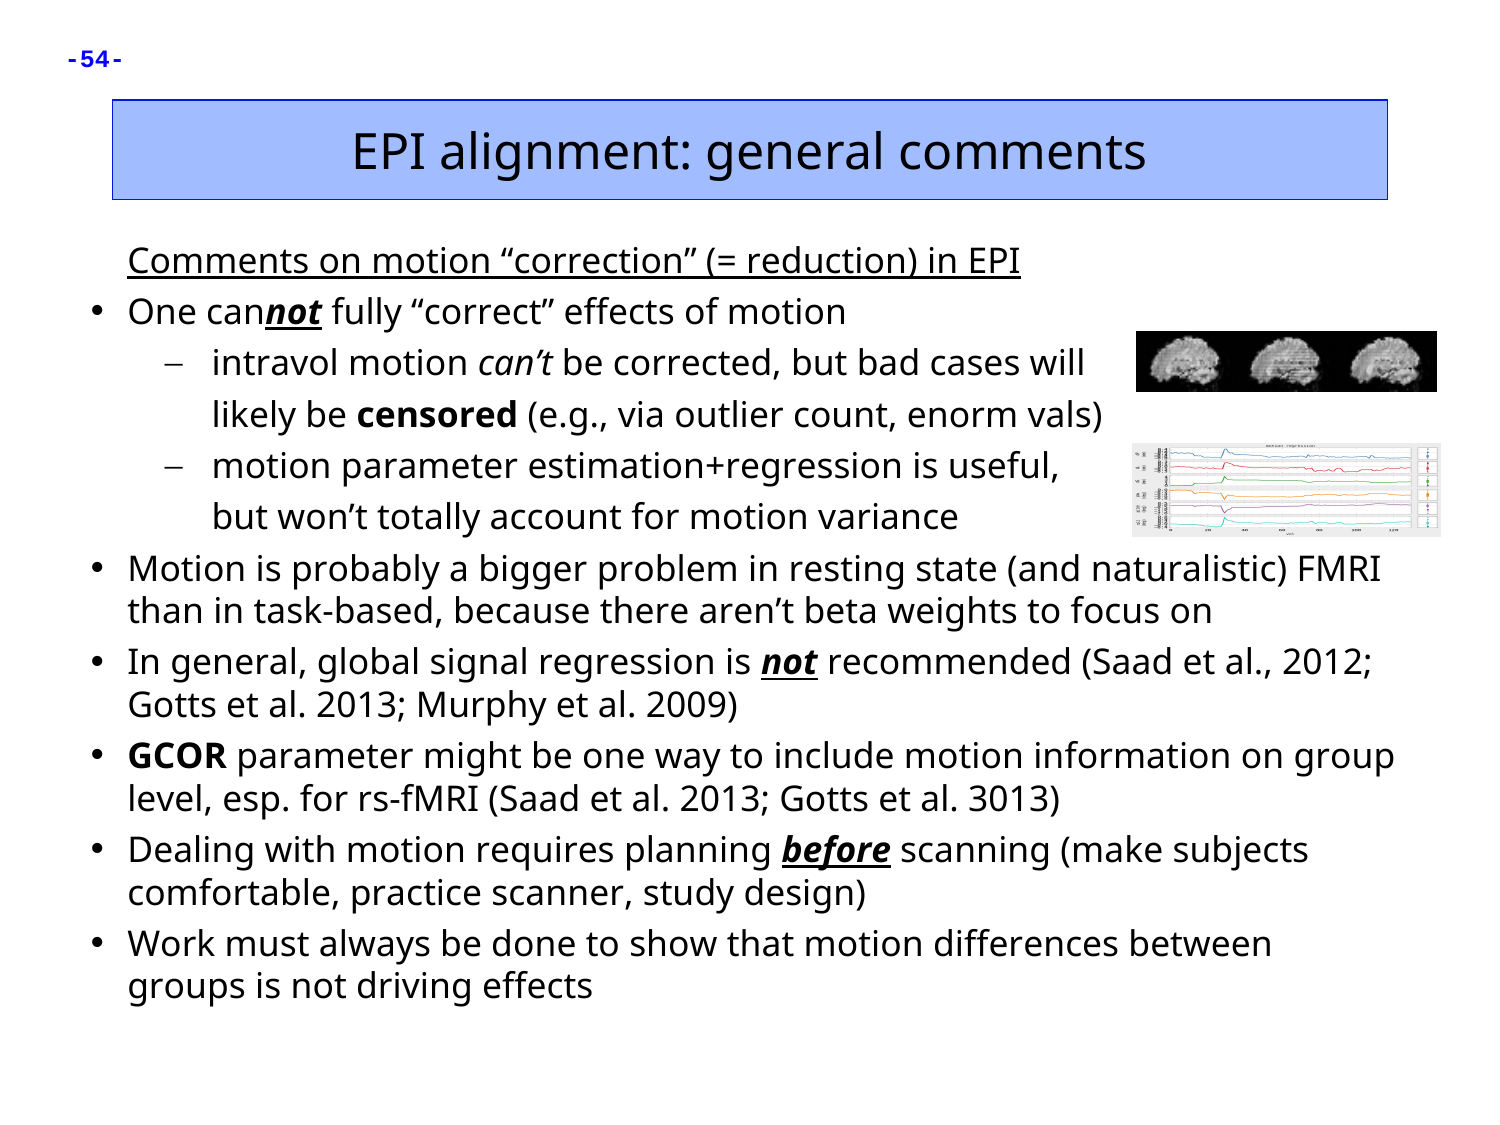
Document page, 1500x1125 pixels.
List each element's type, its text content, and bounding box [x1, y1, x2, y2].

picture [1136, 331, 1437, 392]
text_box EPI alignment: general comments [112, 99, 1388, 200]
picture [1132, 443, 1441, 537]
text_box Comments on motion “correction” (= reduction) in EPI One cannot fully “correct” effects of motion intravol motion can’t be corrected, but bad cases will likely be censored (e.g., via outlier count, enorm vals) motion parameter estimation+regression is useful, but won’t totally account for motion variance Motion is probably a bigger problem in resting state (and naturalistic) FMRI than in task-based, because there aren’t beta weights to focus on In general, global signal regression is not recommended (Saad et al., 2012; Gotts et al. 2013; Murphy et al. 2009) GCOR parameter might be one way to include motion information on group level, esp. for rs-fMRI (Saad et al. 2013; Gotts et al. 3013) Dealing with motion requires planning before scanning (make subjects comfortable, practice scanner, study design) Work must always be done to show that motion differences between groups is not driving effects [75, 230, 1412, 817]
